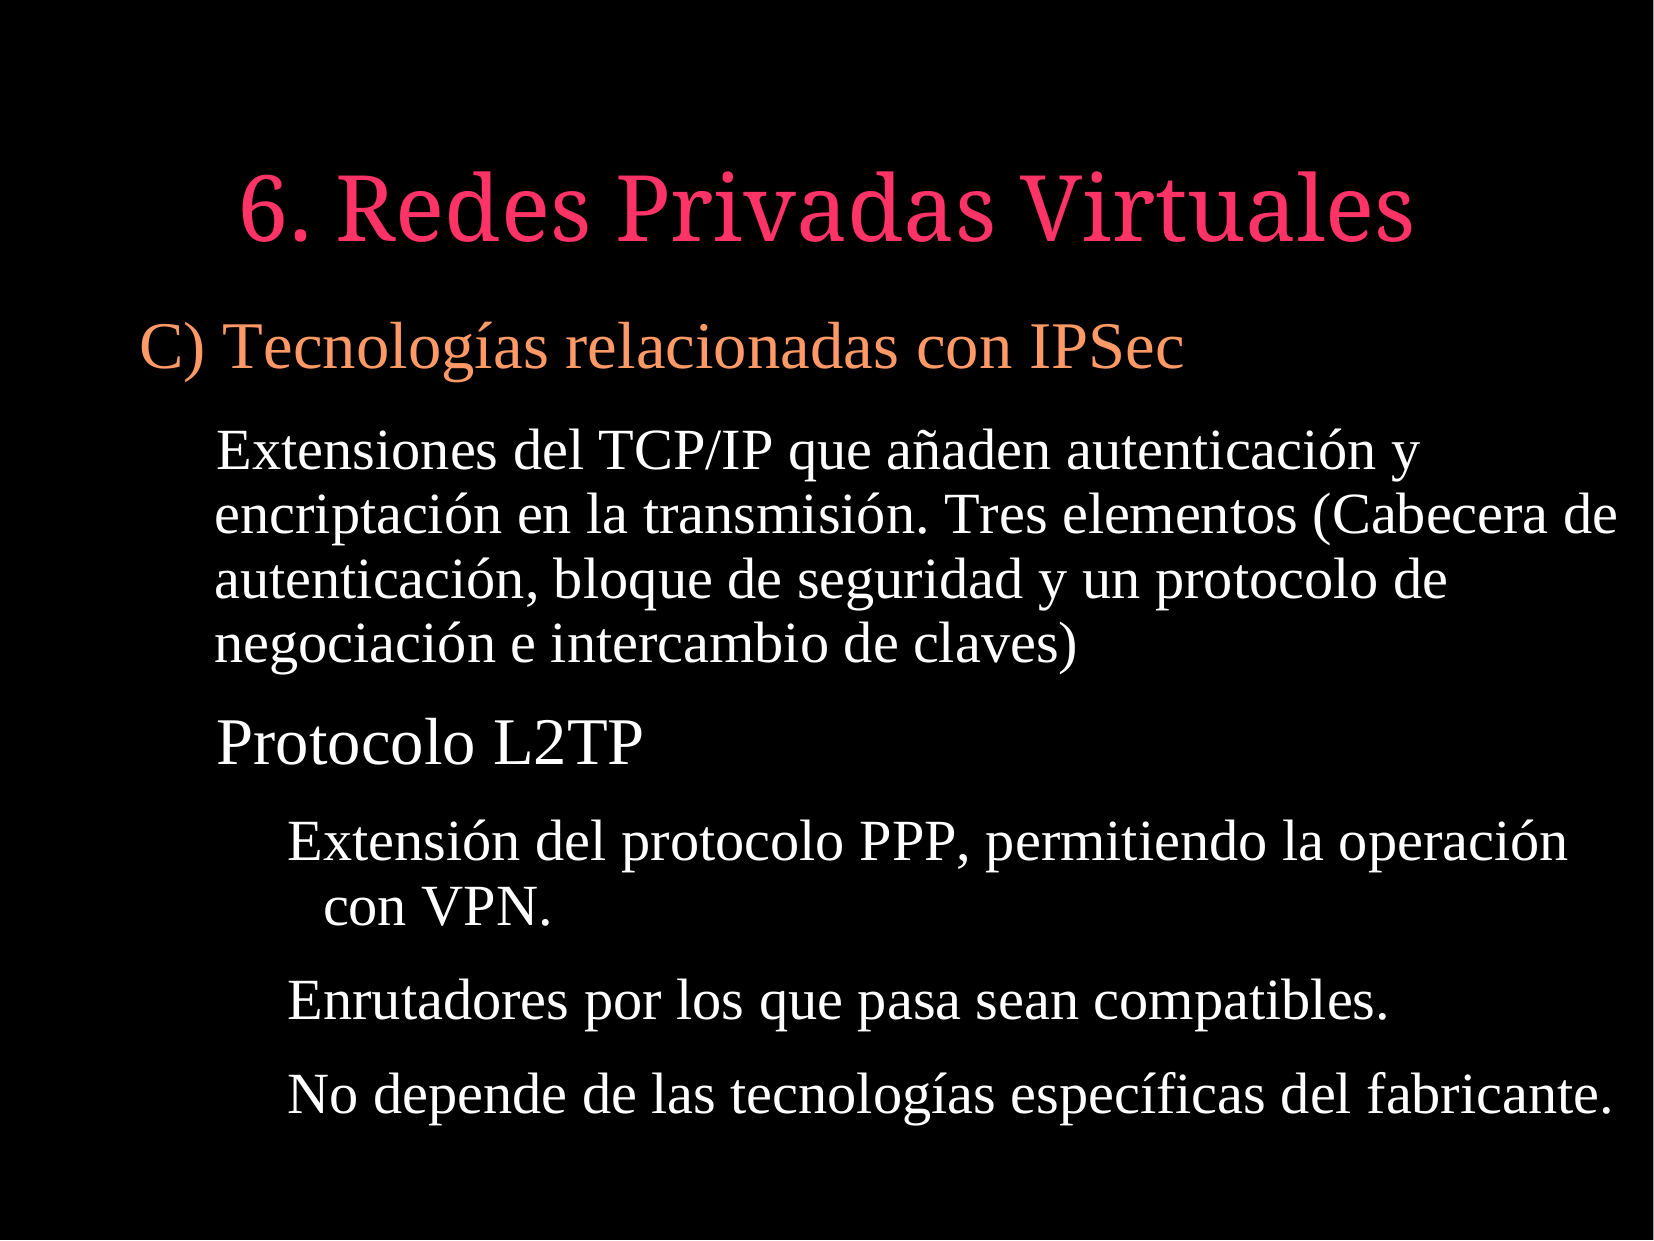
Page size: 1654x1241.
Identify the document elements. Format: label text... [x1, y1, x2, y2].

text_box Extensiones del TCP/IP que añaden autenticación y encriptación en la transmisión. Tres elementos (Cabecera de autenticación, bloque de seguridad y un protocolo de negociación e intercambio de claves) Protocolo L2TP Extensión del protocolo PPP, permitiendo la operación con VPN. Enrutadores por los que pasa sean compatibles. No depende de las tecnologías específicas del fabricante. [39, 417, 1623, 1241]
title 6. Redes Privadas Virtuales [121, 102, 1534, 308]
list C) Tecnologías relacionadas con IPSec [121, 308, 1534, 417]
